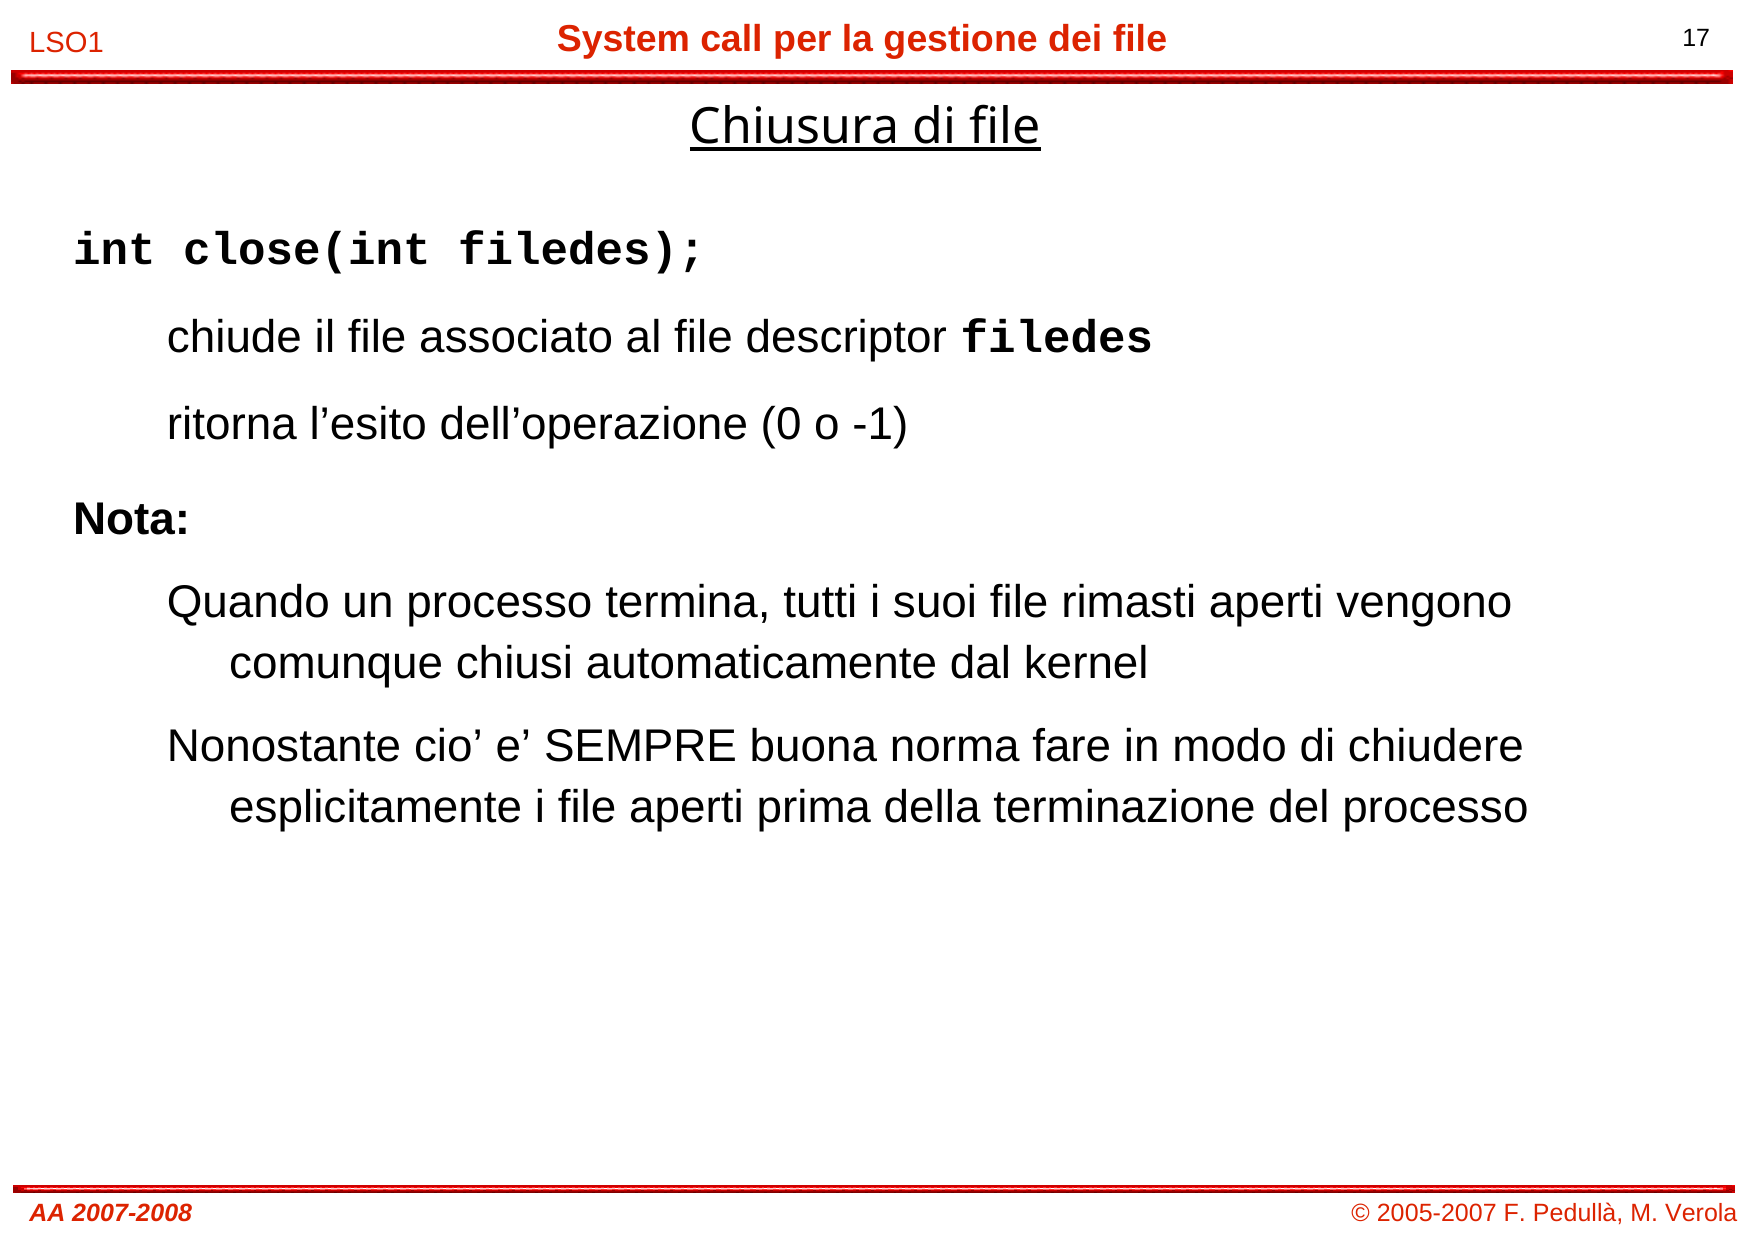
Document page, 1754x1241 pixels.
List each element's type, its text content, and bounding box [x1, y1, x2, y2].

picture [13, 1185, 1735, 1193]
list int close(int filedes); chiude il file associato al file descriptor filedes ritorna l’esito dell’operazione (0 o -1) Nota: Quando un processo termina, tutti i suoi file rimasti aperti vengono comunque chiusi automaticamente dal kernel Nonostante cio’ e’ SEMPRE buona norma fare in modo di chiudere esplicitamente i file aperti prima della terminazione del processo [58, 206, 1696, 844]
title Chiusura di file [514, 78, 1217, 174]
picture [11, 70, 1733, 84]
